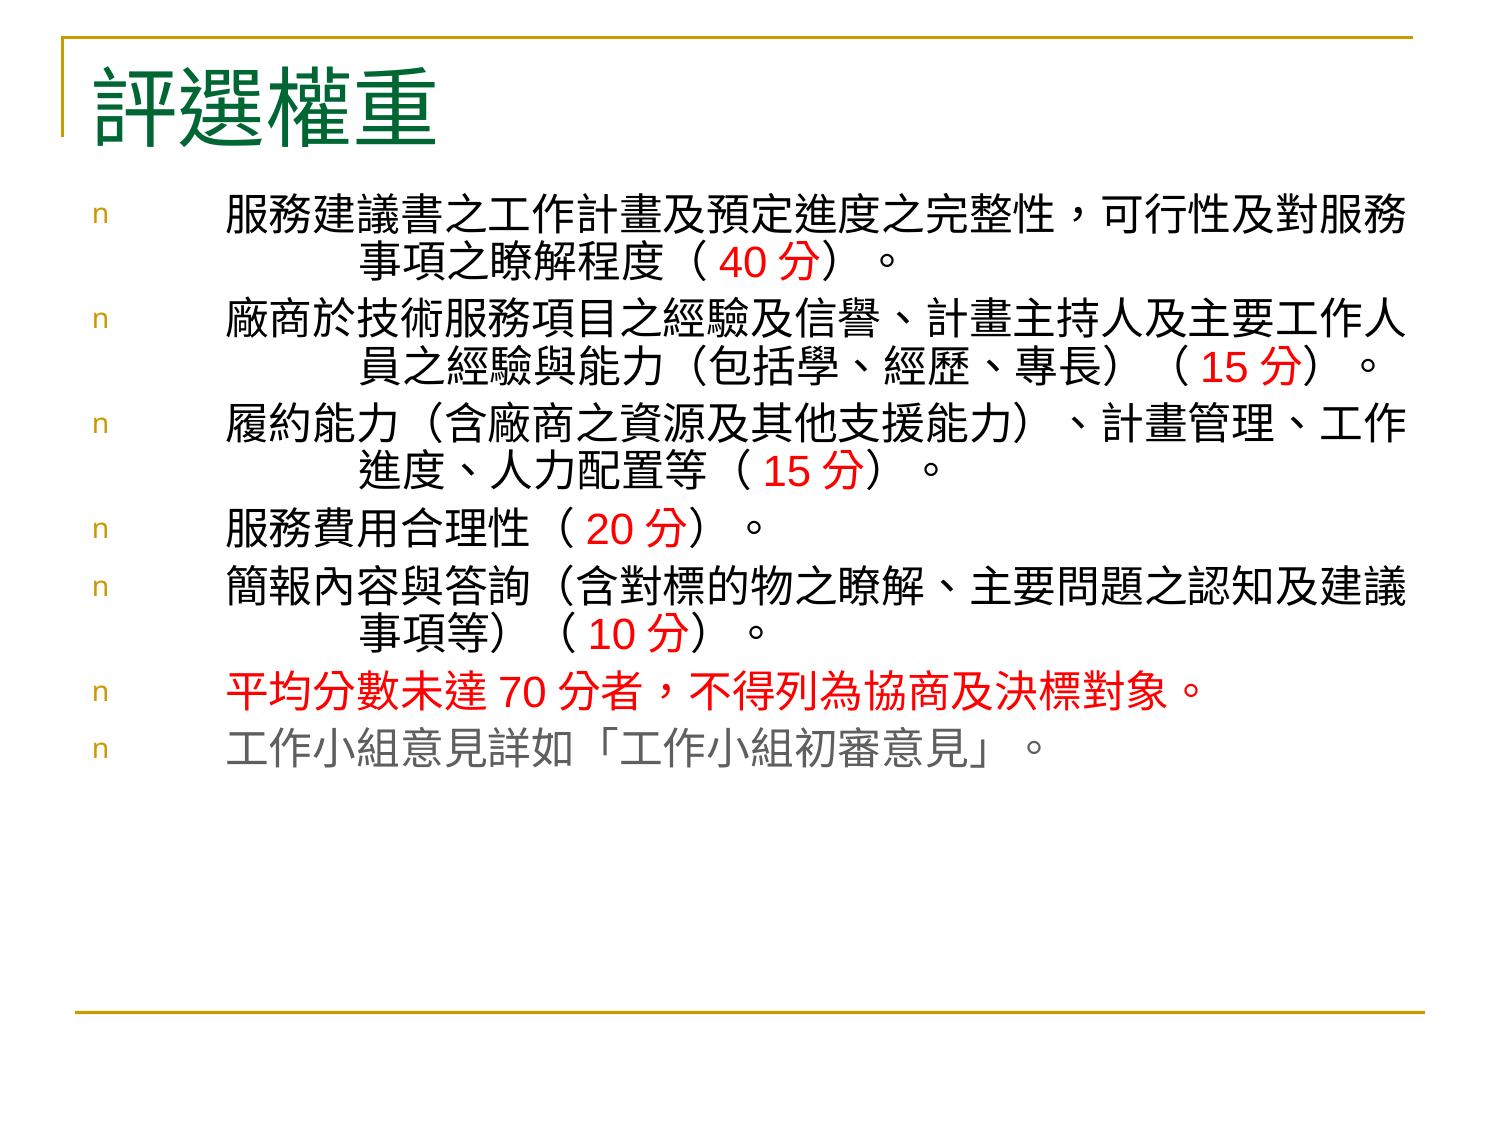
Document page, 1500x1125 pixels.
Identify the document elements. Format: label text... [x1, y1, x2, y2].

title 評選權重 [75, 45, 1426, 233]
list 服務建議書之工作計畫及預定進度之完整性，可行性及對服務事項之瞭解程度（40分）。 廠商於技術服務項目之經驗及信譽、計畫主持人及主要工作人員之經驗與能力（包括學、經歷、專長）（15分）。 履約能力（含廠商之資源及其他支援能力）、計畫管理、工作進度、人力配置等（15分）。 服務費用合理性（20分）。 簡報內容與答詢（含對標的物之瞭解、主要問題之認知及建議事項等）（10分）。 平均分數未達70分者，不得列為協商及決標對象。 工作小組意見詳如「工作小組初審意見」。 [76, 184, 1427, 954]
